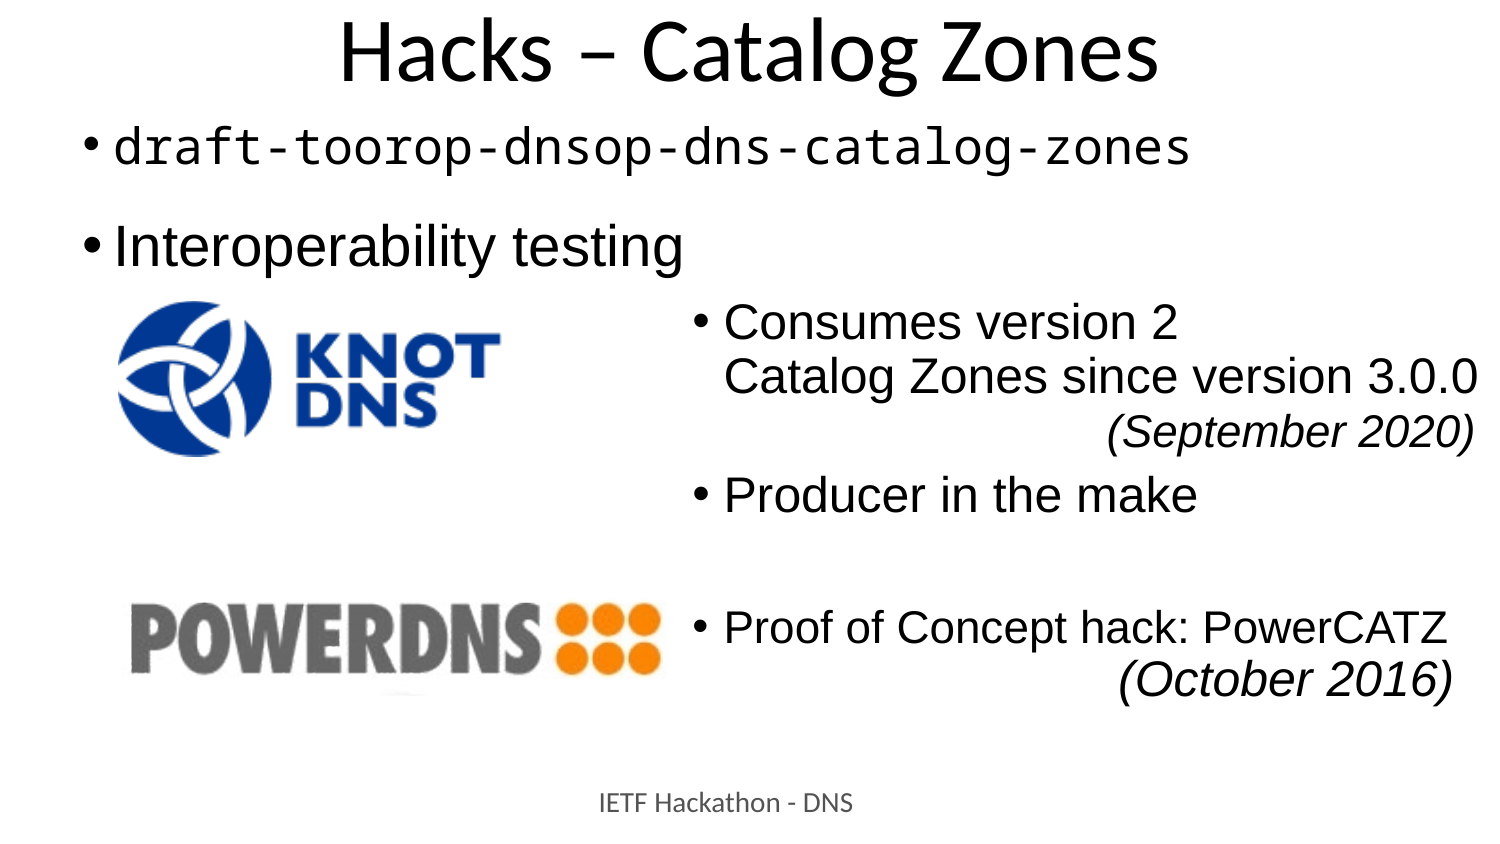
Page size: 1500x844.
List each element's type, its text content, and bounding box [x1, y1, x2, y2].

picture [118, 301, 645, 457]
list draft-toorop-dnsop-dns-catalog-zones [75, 108, 1378, 207]
list Consumes version 2 Catalog Zones since version 3.0.0 (September 2020) Producer in the make [685, 289, 1500, 532]
picture [113, 582, 680, 704]
list Proof of Concept hack: PowerCATZ (October 2016) [685, 596, 1500, 839]
list Interoperability testing [75, 208, 1378, 308]
title Hacks – Catalog Zones [75, 0, 1425, 116]
